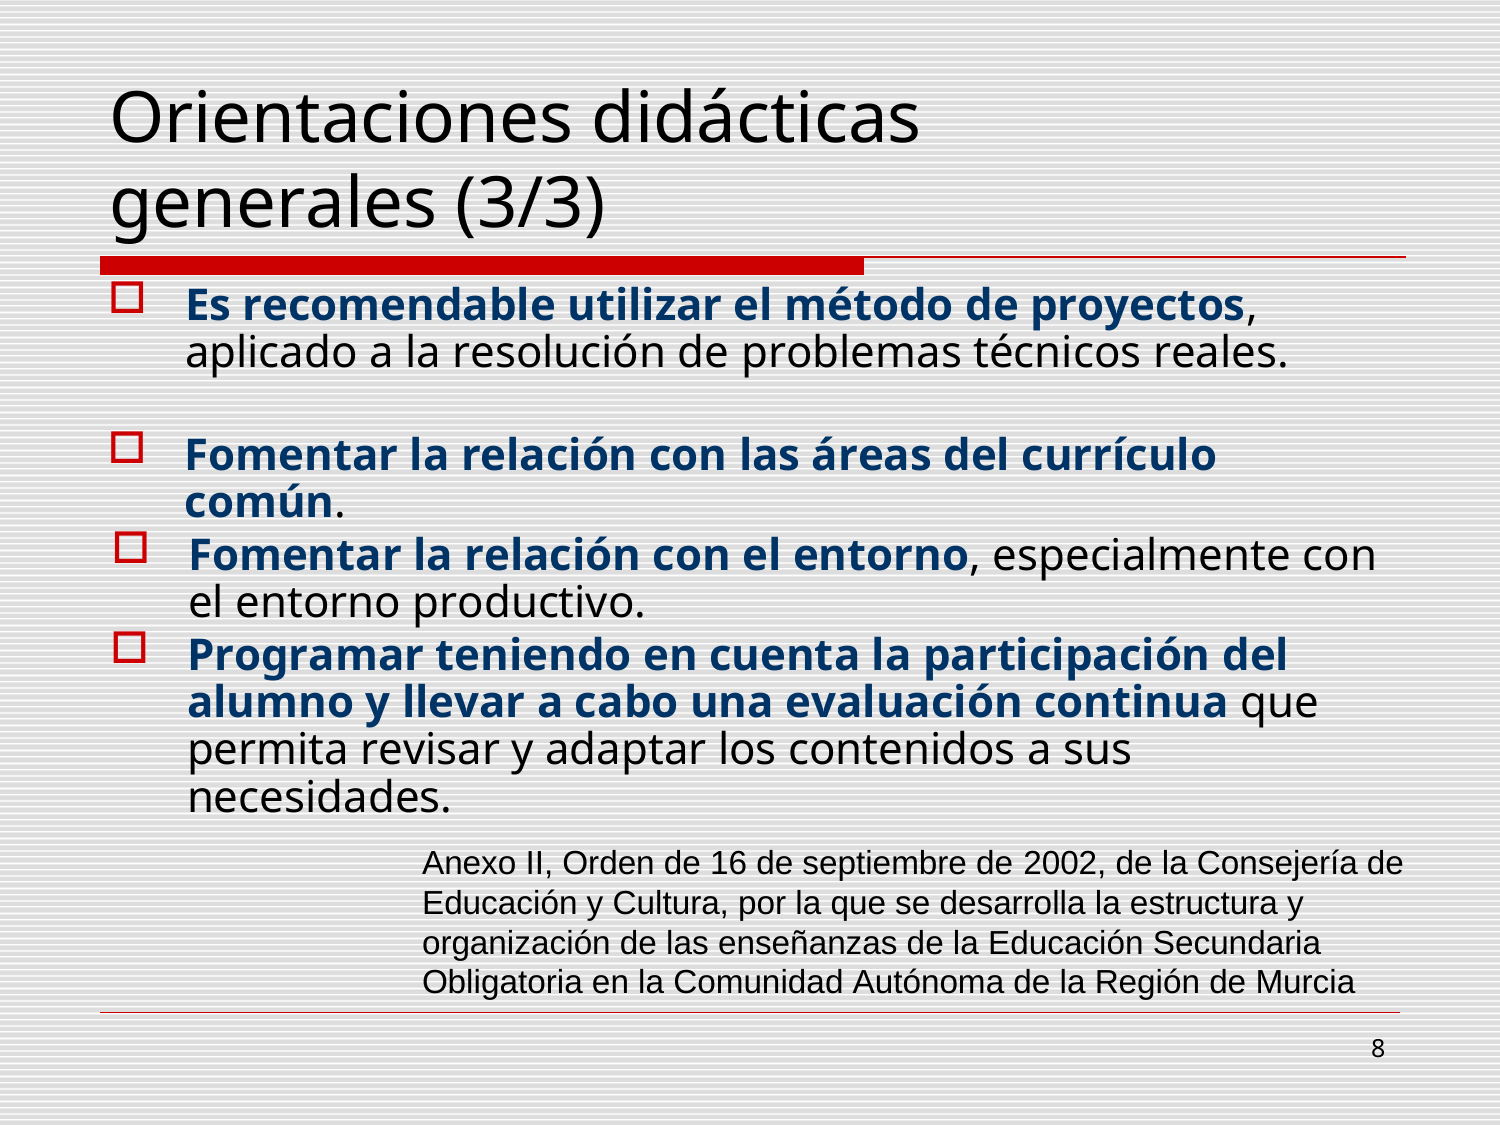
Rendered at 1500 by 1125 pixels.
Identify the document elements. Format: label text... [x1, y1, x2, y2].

title Orientaciones didácticas generales (3/3) [94, 49, 1407, 250]
list Es recomendable utilizar el método de proyectos, aplicado a la resolución de problemas técnicos reales. [92, 275, 1406, 424]
text_box Fomentar la relación con el entorno, especialmente con el entorno productivo. [96, 524, 1410, 625]
text_box Anexo II, Orden de 16 de septiembre de 2002, de la Consejería de Educación y Cultura, por la que se desarrolla la estructura y organización de las enseñanzas de la Educación Secundaria Obligatoria en la Comunidad Autónoma de la Región de Murcia [407, 833, 1438, 1009]
text_box <número> [1074, 1024, 1401, 1103]
text_box Fomentar la relación con las áreas del currículo común. [92, 424, 1406, 526]
picture [0, 0, 1500, 1125]
text_box Programar teniendo en cuenta la participación del alumno y llevar a cabo una evaluación continua que permita revisar y adaptar los contenidos a sus necesidades. [95, 624, 1408, 826]
